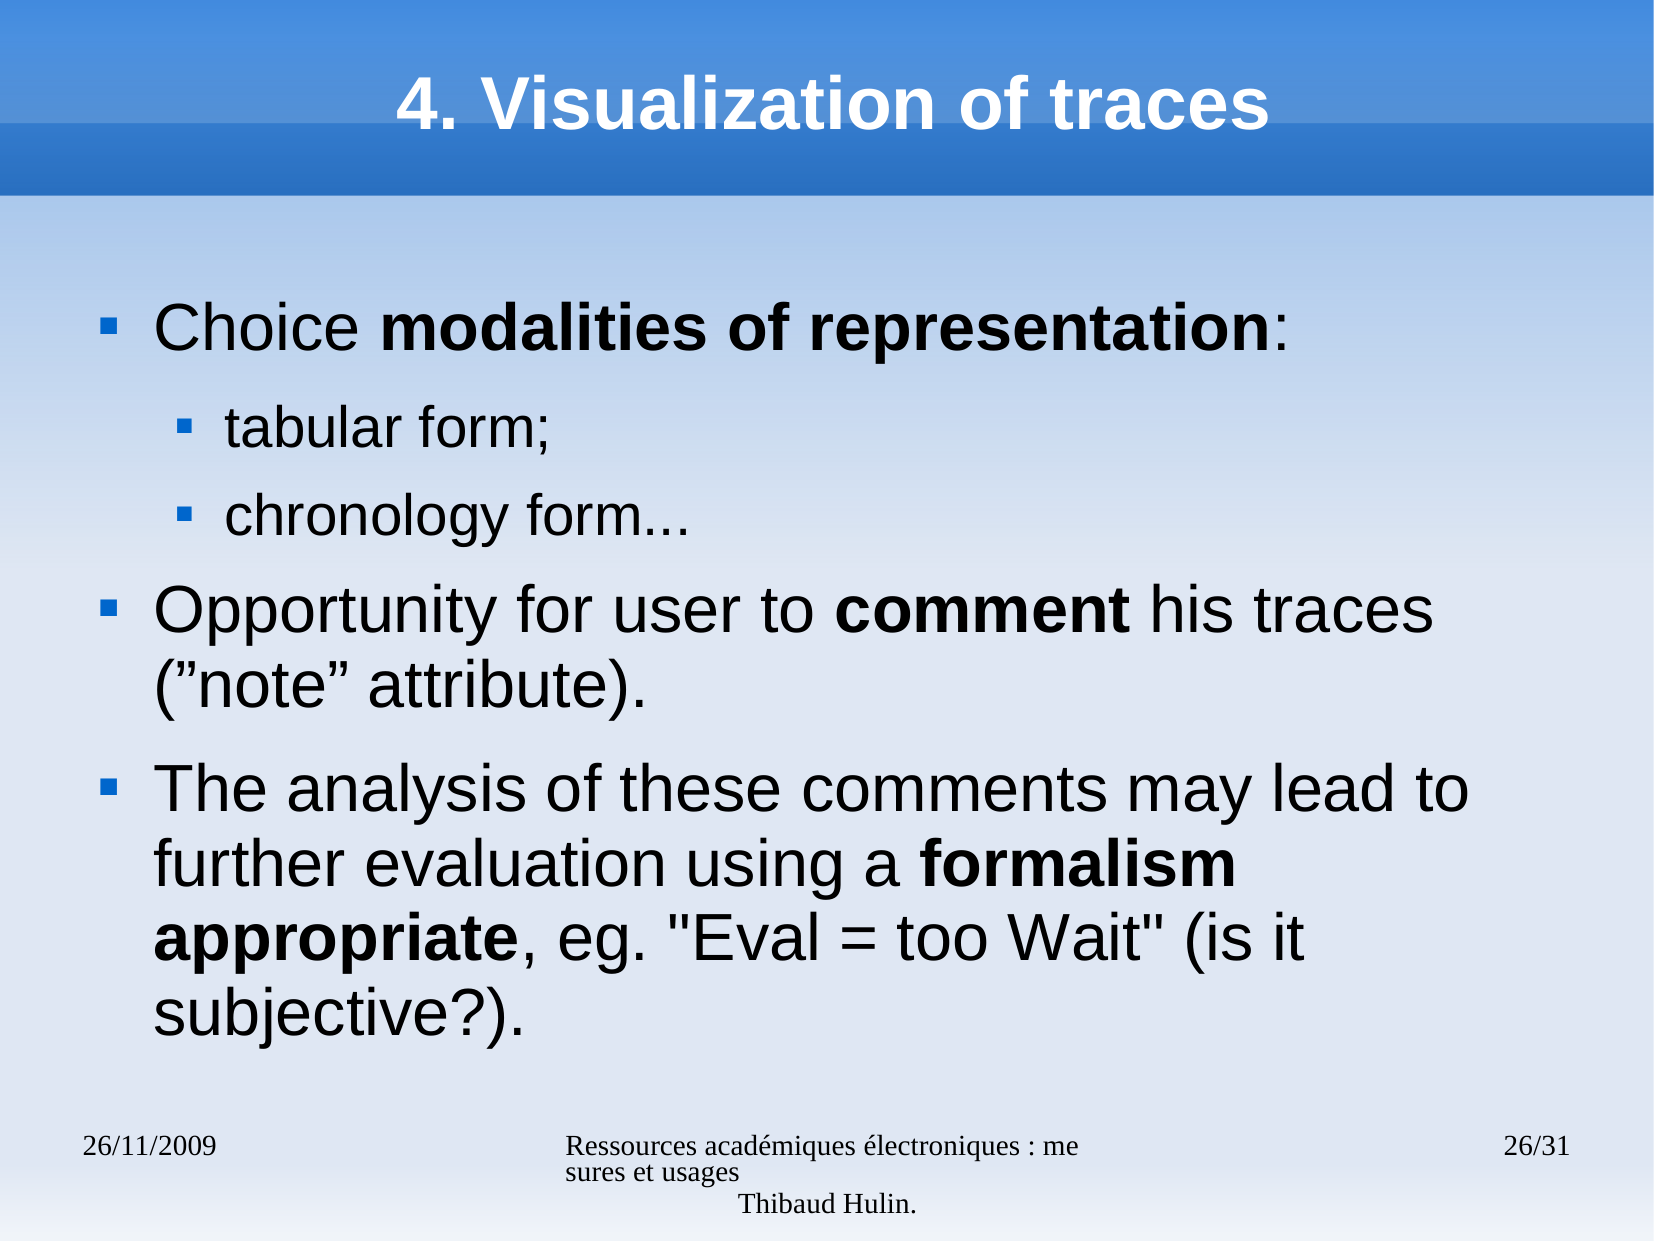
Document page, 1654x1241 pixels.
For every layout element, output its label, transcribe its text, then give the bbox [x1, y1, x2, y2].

picture [0, 0, 1654, 1241]
title 4. Visualization of traces [76, 0, 1565, 208]
list Choice modalities of representation: tabular form; chronology form... Opportunity for user to comment his traces (”note” attribute). The analysis of these comments may lead to further evaluation using a formalism appropriate, eg. "Eval = too Wait" (is it subjective?). [82, 290, 1571, 1109]
